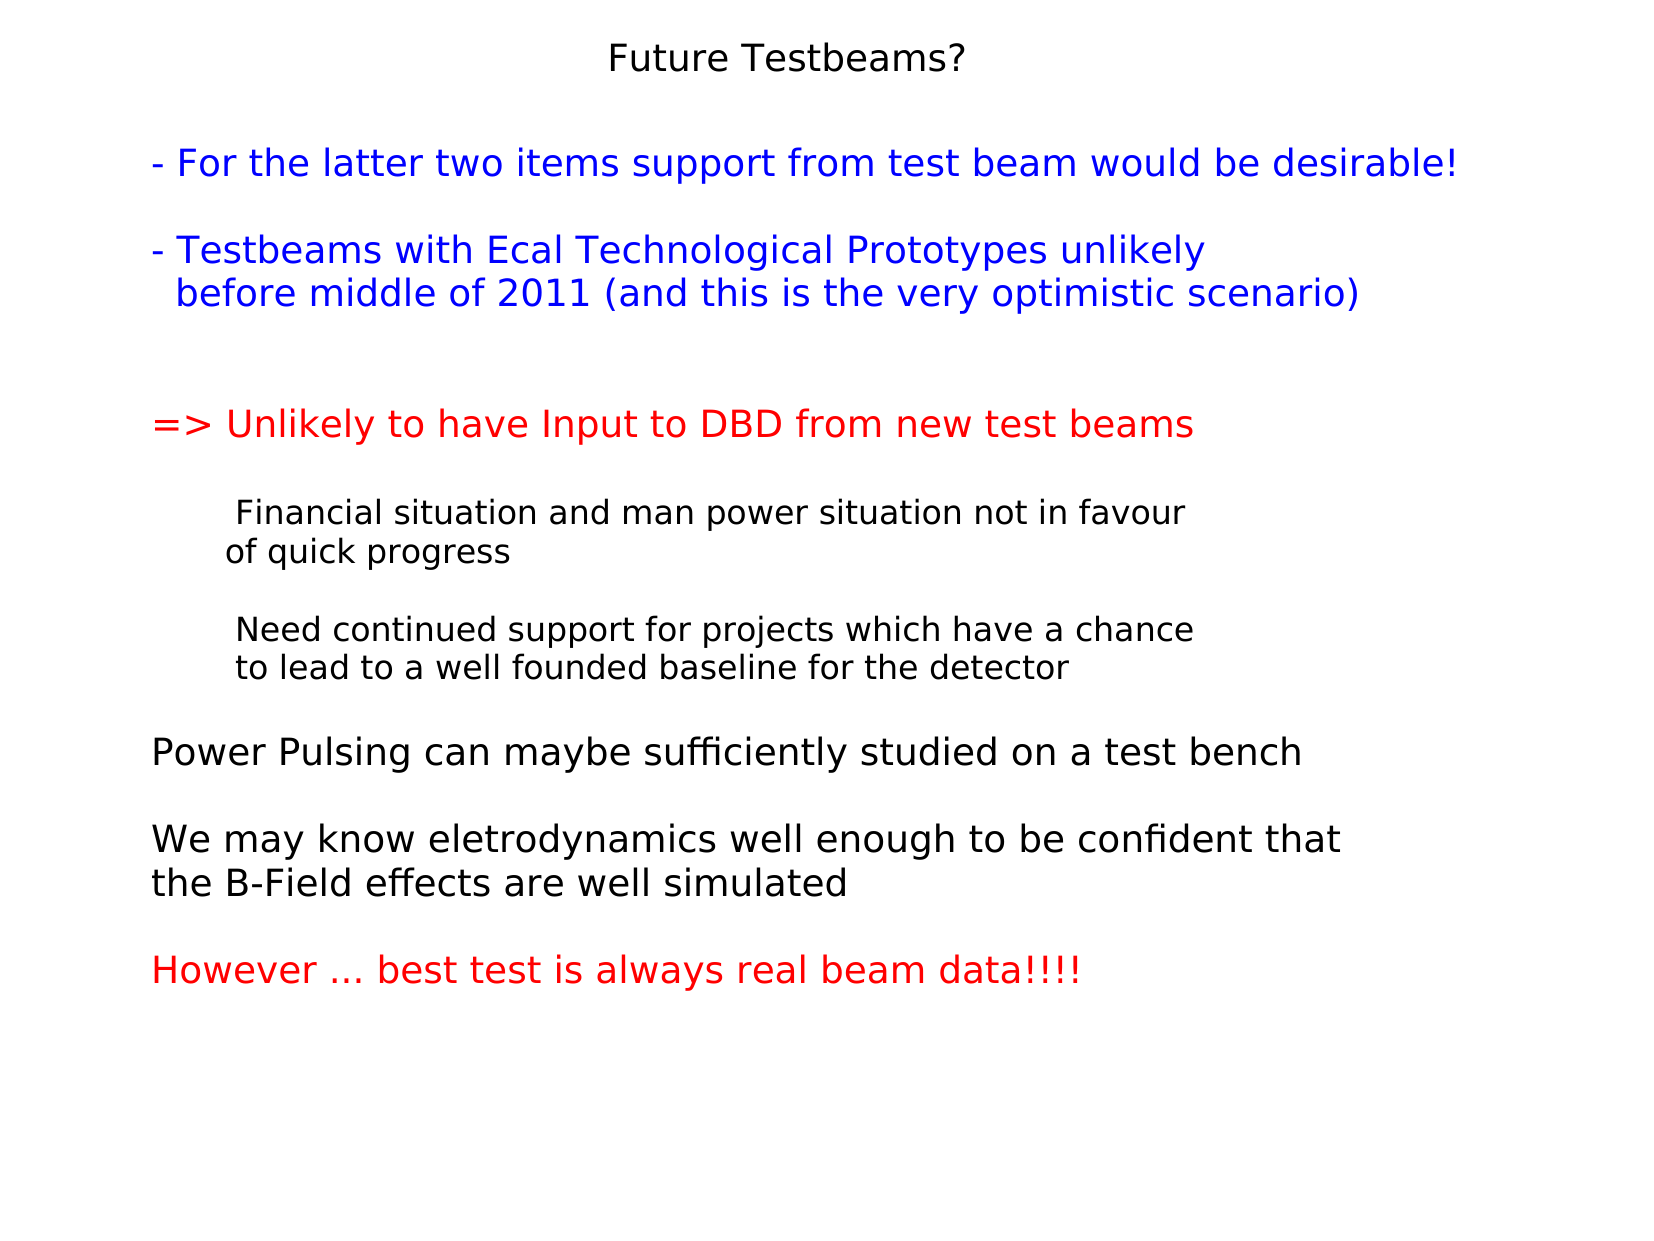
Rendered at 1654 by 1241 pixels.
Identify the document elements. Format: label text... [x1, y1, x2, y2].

text_box Future Testbeams? [592, 29, 975, 88]
text_box - For the latter two items support from test beam would be desirable! - Testbeams with Ecal Technological Prototypes unlikely before middle of 2011 (and this is the very optimistic scenario) => Unlikely to have Input to DBD from new test beams Financial situation and man power situation not in favour of quick progress Need continued support for projects which have a chance to lead to a well founded baseline for the detector Power Pulsing can maybe sufficiently studied on a test bench We may know eletrodynamics well enough to be confident that the B-Field effects are well simulated However ... best test is always real beam data!!!! [136, 134, 1447, 1000]
